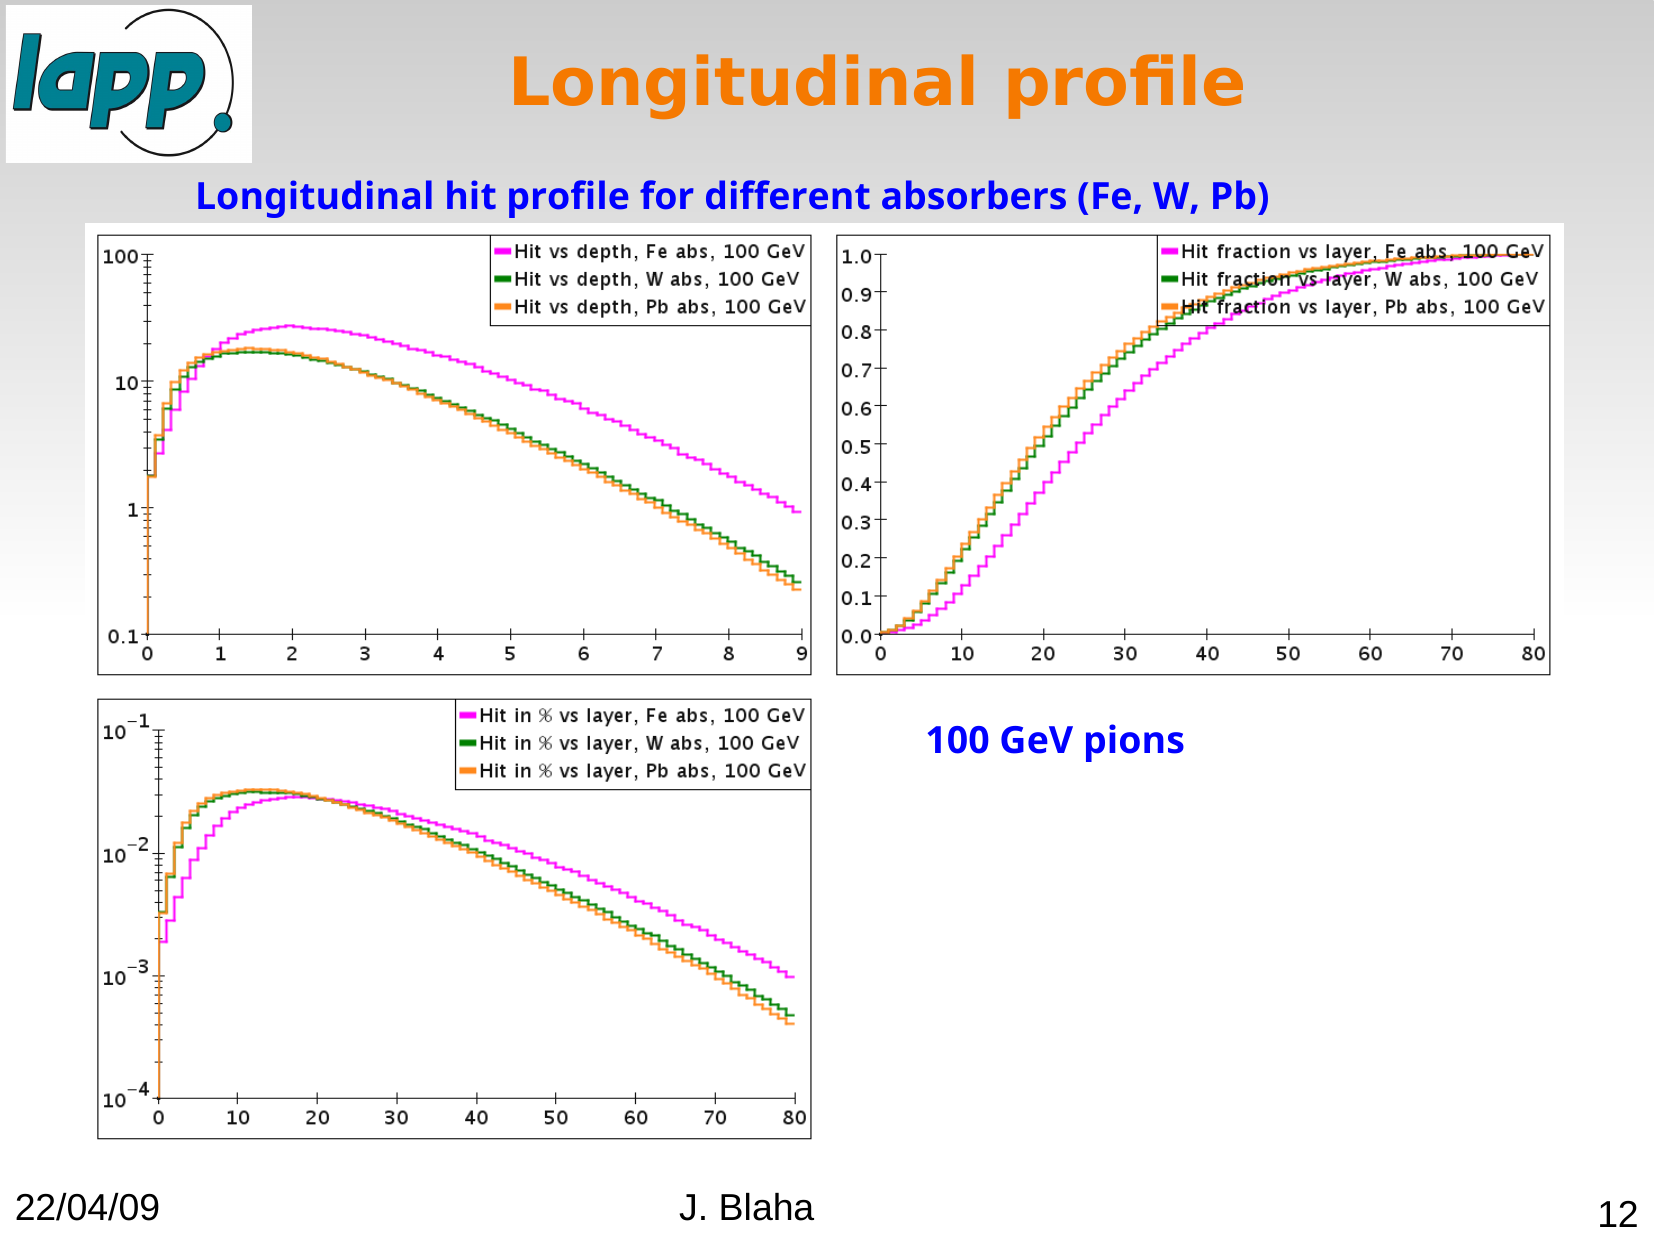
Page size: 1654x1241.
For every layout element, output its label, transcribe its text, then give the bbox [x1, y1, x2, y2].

text_box 22/04/09 [0, 1179, 177, 1241]
text_box 3 [1575, 1186, 1654, 1241]
picture [5, 5, 252, 163]
text_box Longitudinal hit profile for different absorbers (Fe, W, Pb) [180, 164, 1443, 223]
text_box 100 GeV pions [910, 708, 1453, 778]
title Longitudinal profile [148, 8, 1654, 157]
picture [85, 223, 1564, 1151]
text_box J. Blaha [653, 1179, 1000, 1241]
